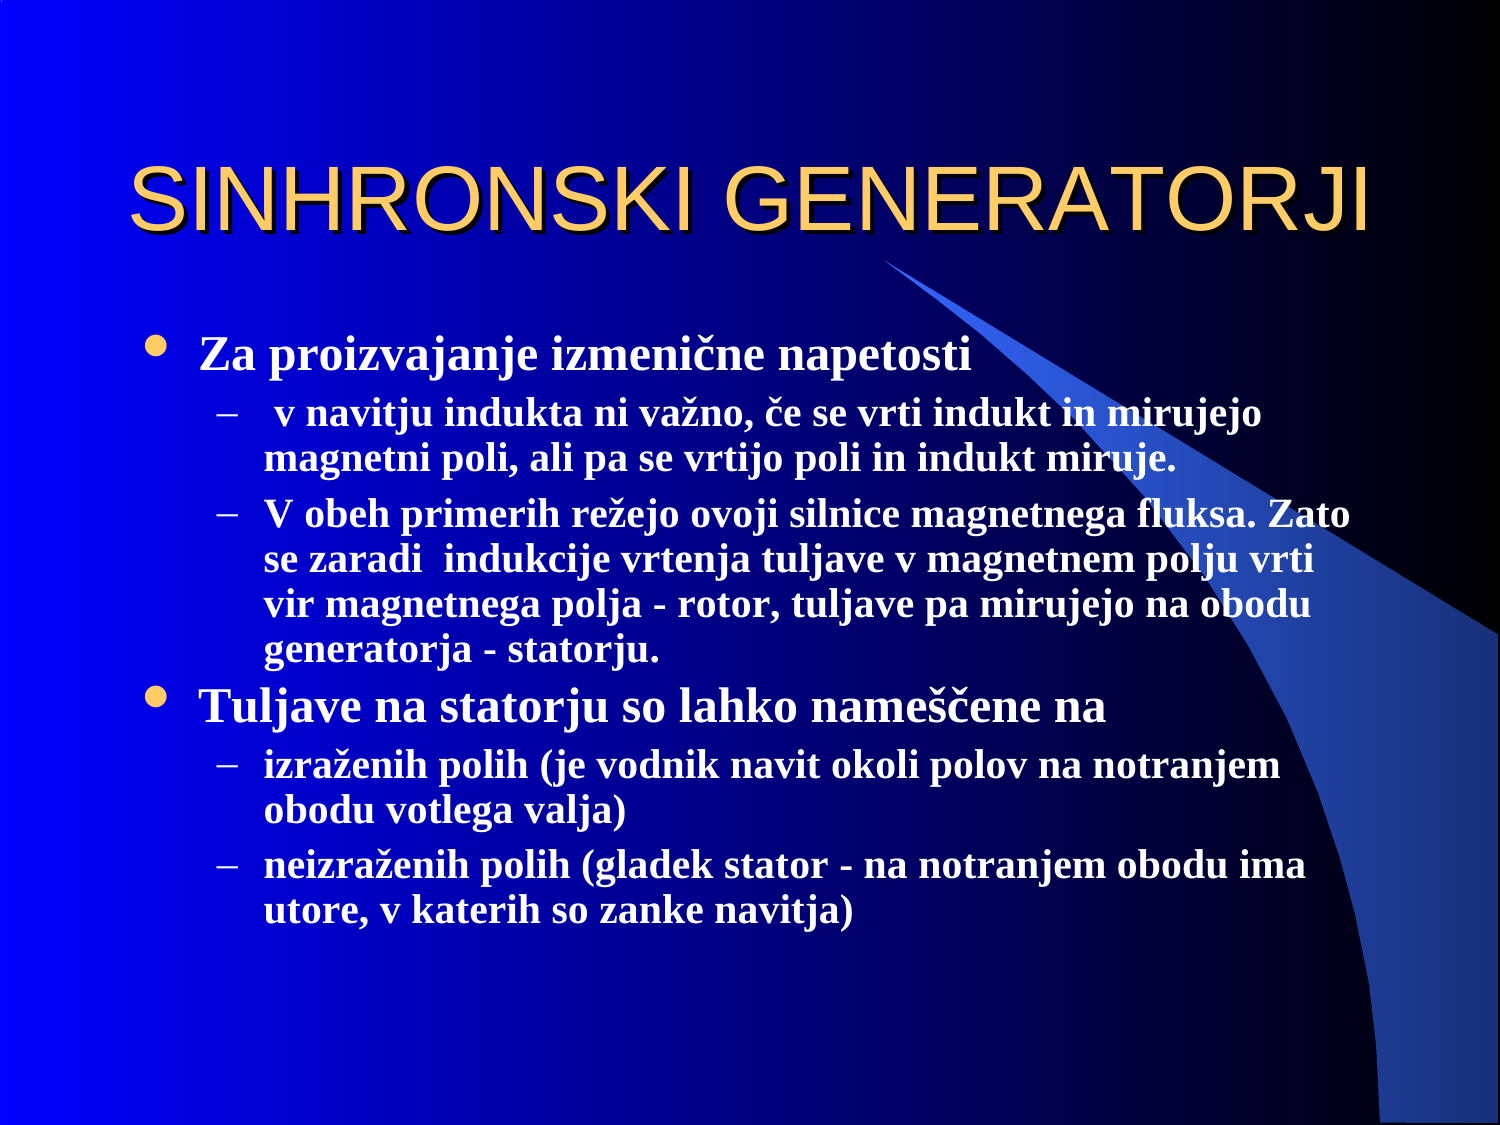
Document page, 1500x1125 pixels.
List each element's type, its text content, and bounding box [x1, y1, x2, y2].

list Za proizvajanje izmenične napetosti v navitju indukta ni važno, če se vrti indukt in mirujejo magnetni poli, ali pa se vrtijo poli in indukt miruje. V obeh primerih režejo ovoji silnice magnetnega fluksa. Zato se zaradi indukcije vrtenja tuljave v magnetnem polju vrti vir magnetnega polja - rotor, tuljave pa mirujejo na obodu generatorja - statorju. Tuljave na statorju so lahko nameščene na izraženih polih (je vodnik navit okoli polov na notranjem obodu votlega valja) neizraženih polih (gladek stator - na notranjem obodu ima utore, v katerih so zanke navitja) [111, 324, 1387, 1001]
title SINHRONSKI GENERATORJI [111, 99, 1438, 288]
